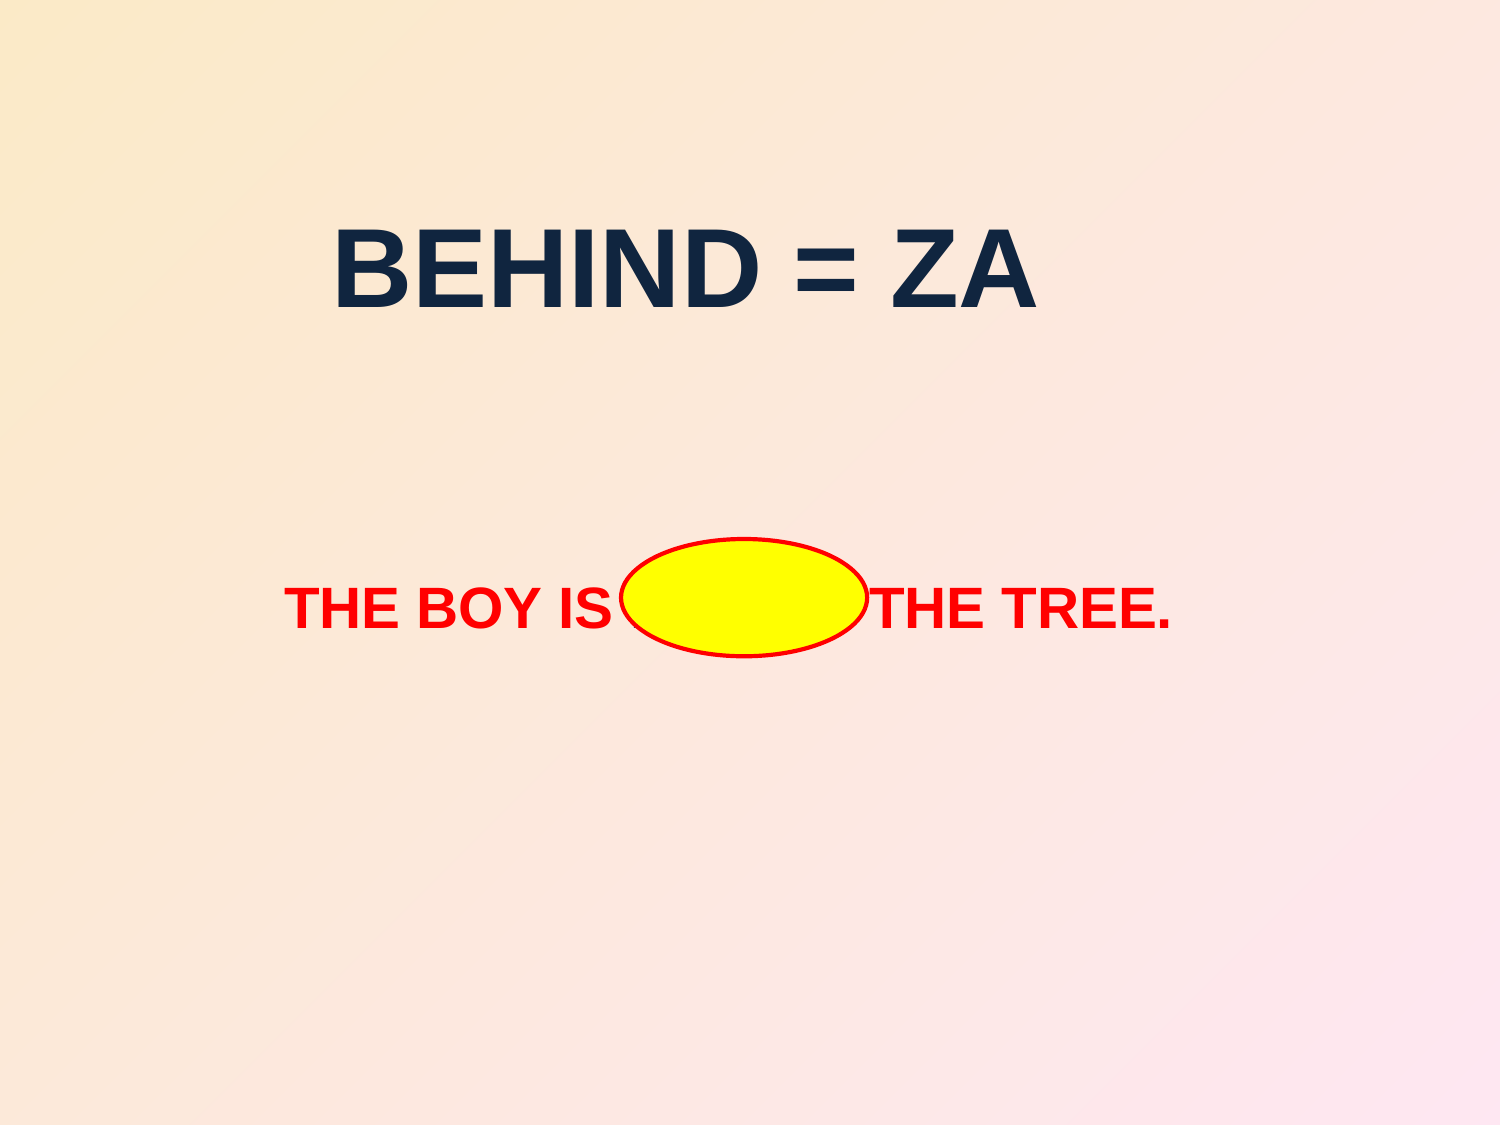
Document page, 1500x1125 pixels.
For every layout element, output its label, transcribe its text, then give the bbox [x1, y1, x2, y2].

text_box THE BOY IS BEHIND THE TREE. [811, 562, 1313, 648]
text_box THE BOY IS BEHIND THE TREE. [269, 562, 677, 648]
text_box [621, 538, 868, 657]
text_box BEHIND = ZA [316, 187, 1172, 338]
